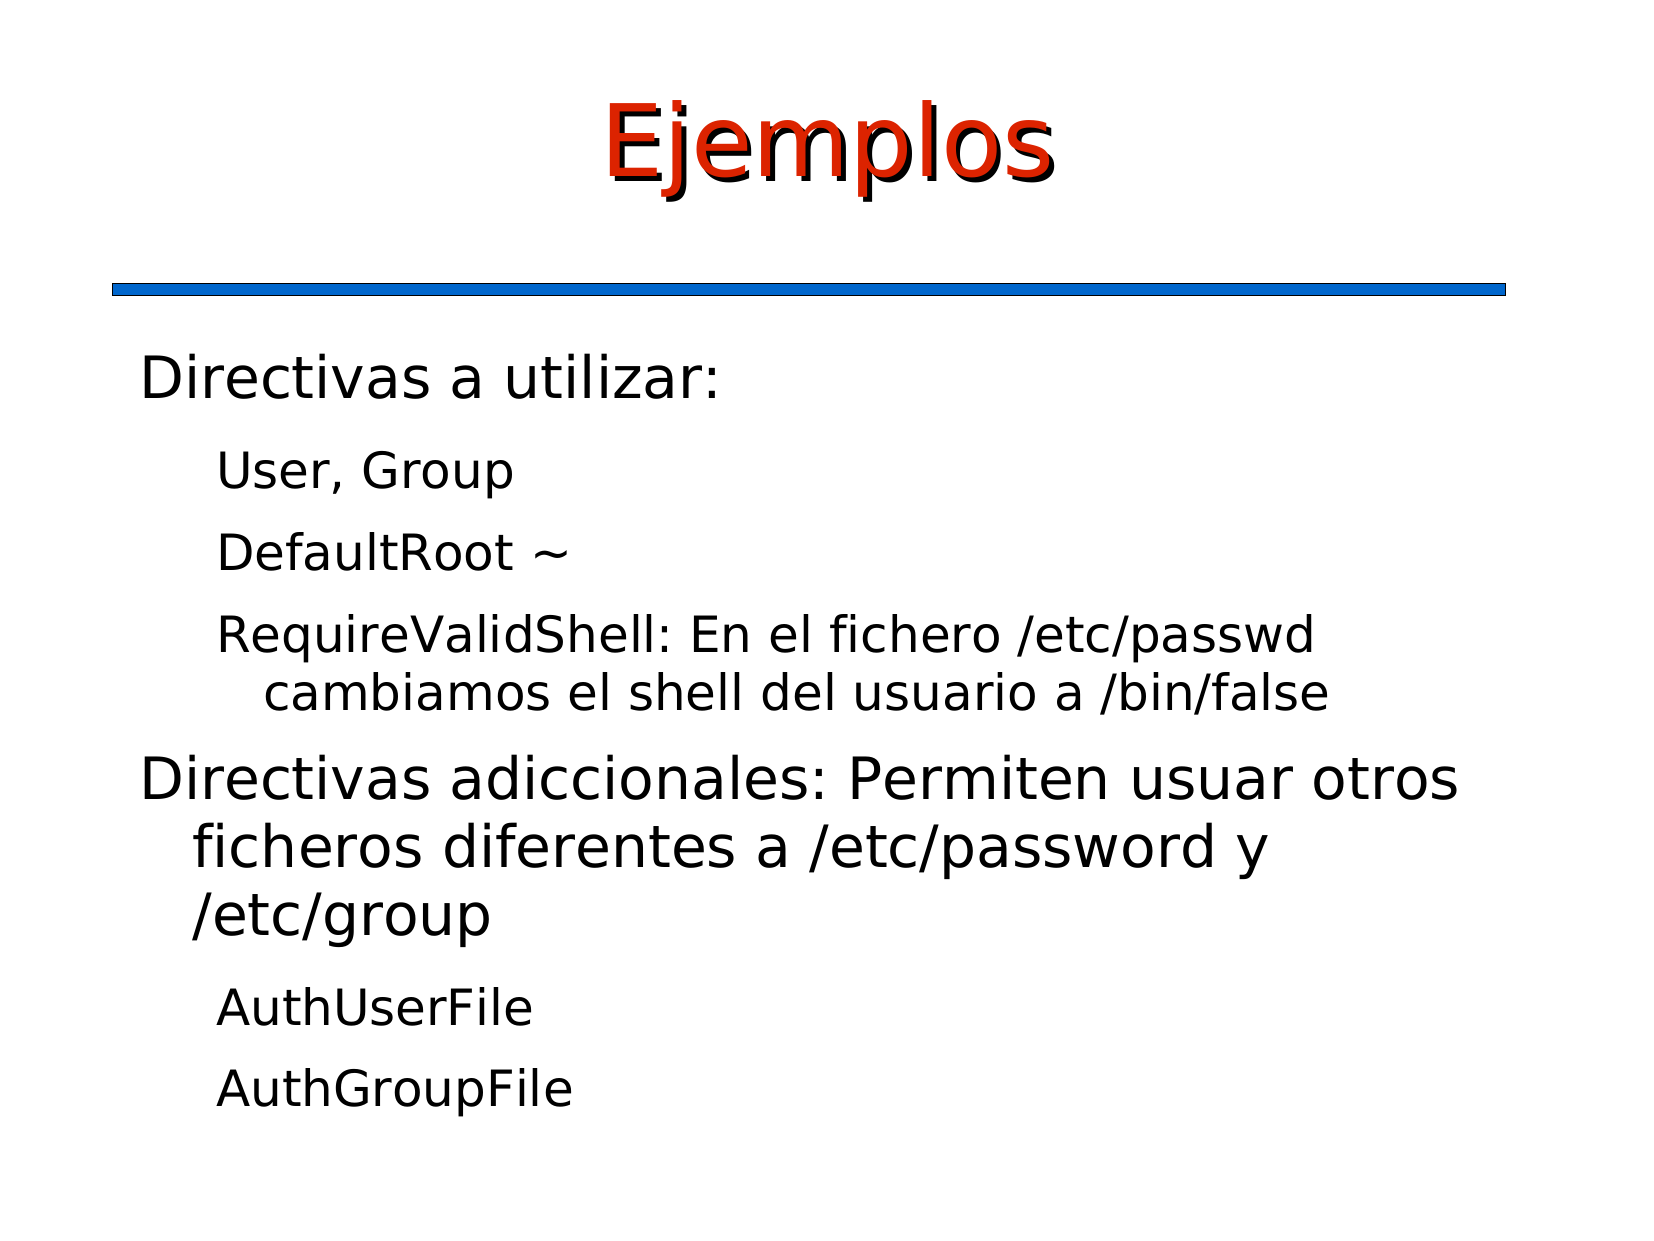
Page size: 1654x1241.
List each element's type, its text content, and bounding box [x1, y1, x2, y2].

list Directivas a utilizar: User, Group DefaultRoot ~ RequireValidShell: En el fichero /etc/passwd cambiamos el shell del usuario a /bin/false Directivas adiccionales: Permiten usuar otros ficheros diferentes a /etc/password y /etc/group AuthUserFile AuthGroupFile [121, 344, 1534, 1127]
title Ejemplos [121, 37, 1534, 246]
